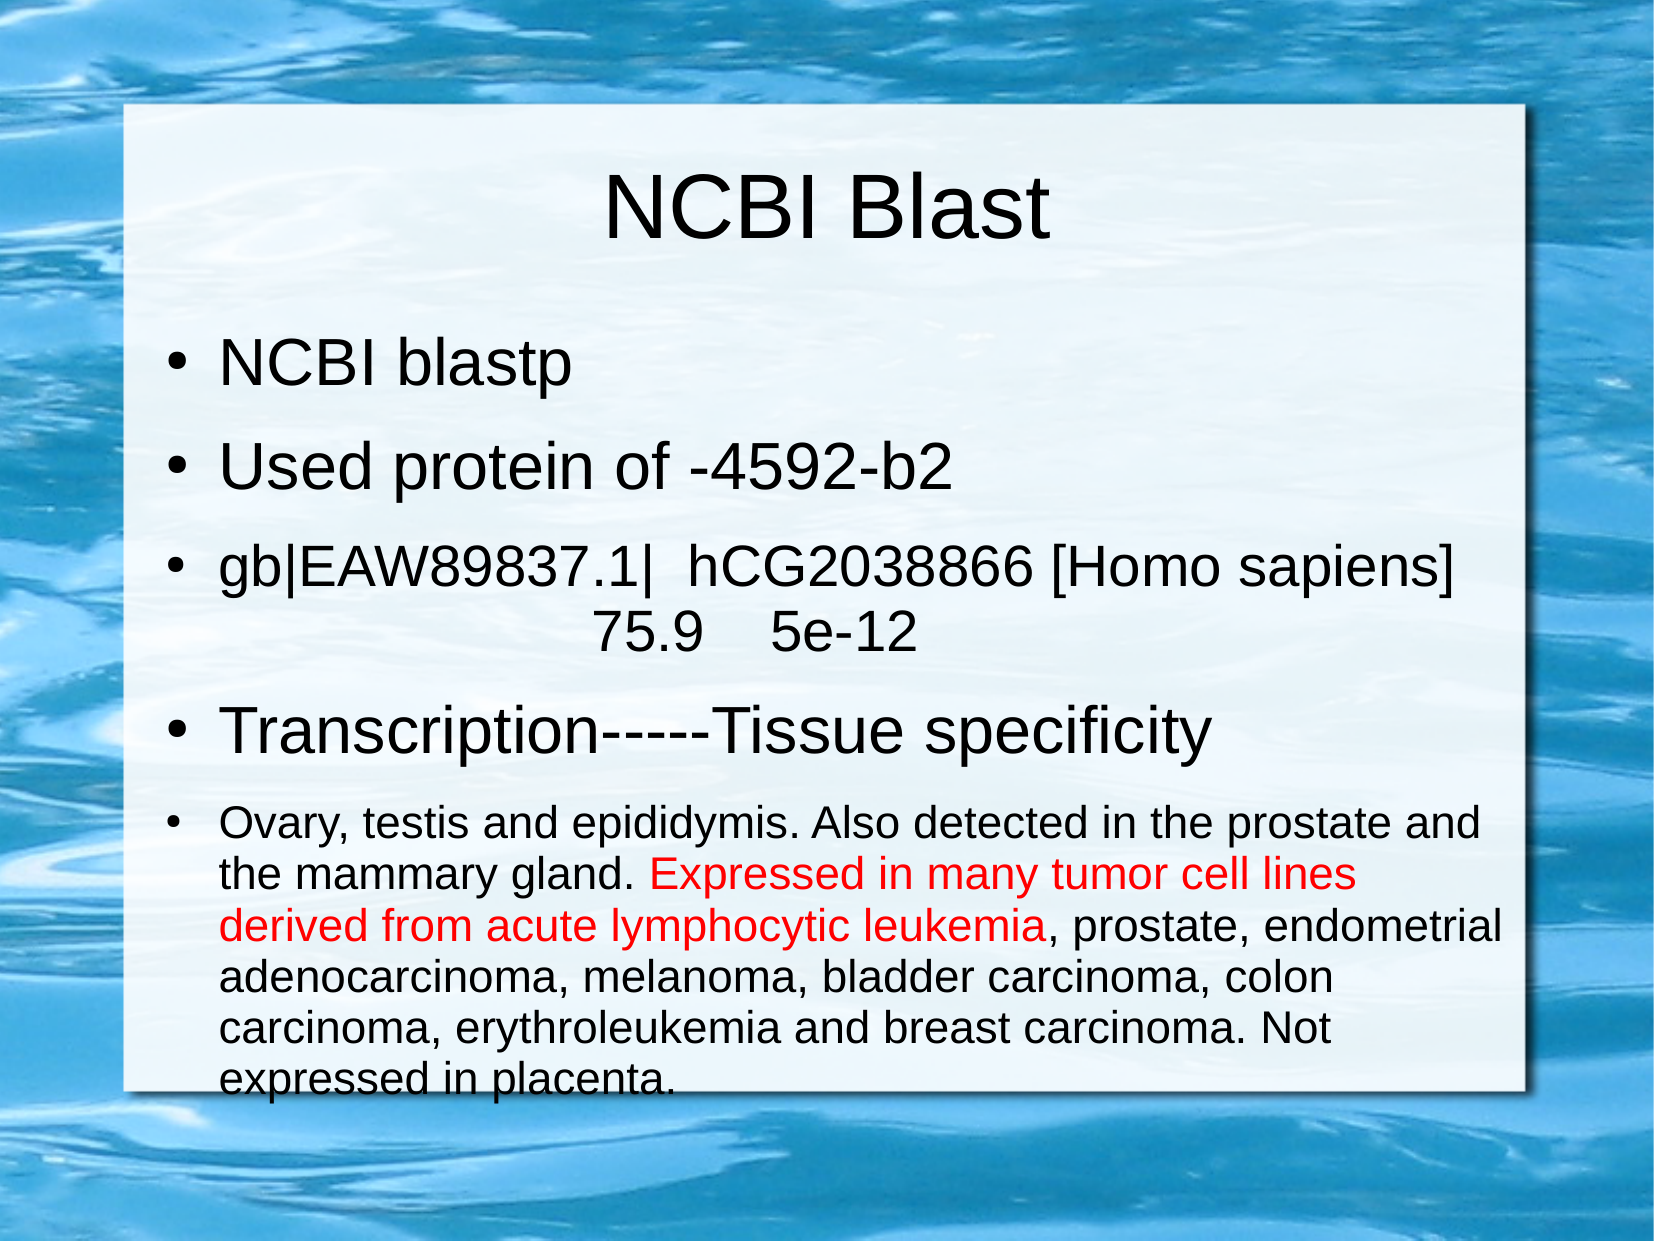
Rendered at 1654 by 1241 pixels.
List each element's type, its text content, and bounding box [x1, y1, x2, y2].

picture [0, 0, 1654, 1241]
list NCBI blastp Used protein of -4592-b2 gb|EAW89837.1| hCG2038866 [Homo sapiens] 75.9 5e-12 Transcription-----Tissue specificity Ovary, testis and epididymis. Also detected in the prostate and the mammary gland. Expressed in many tumor cell lines derived from acute lymphocytic leukemia, prostate, endometrial adenocarcinoma, melanoma, bladder carcinoma, colon carcinoma, erythroleukemia and breast carcinoma. Not expressed in placenta. [147, 324, 1506, 1103]
title NCBI Blast [147, 125, 1506, 288]
